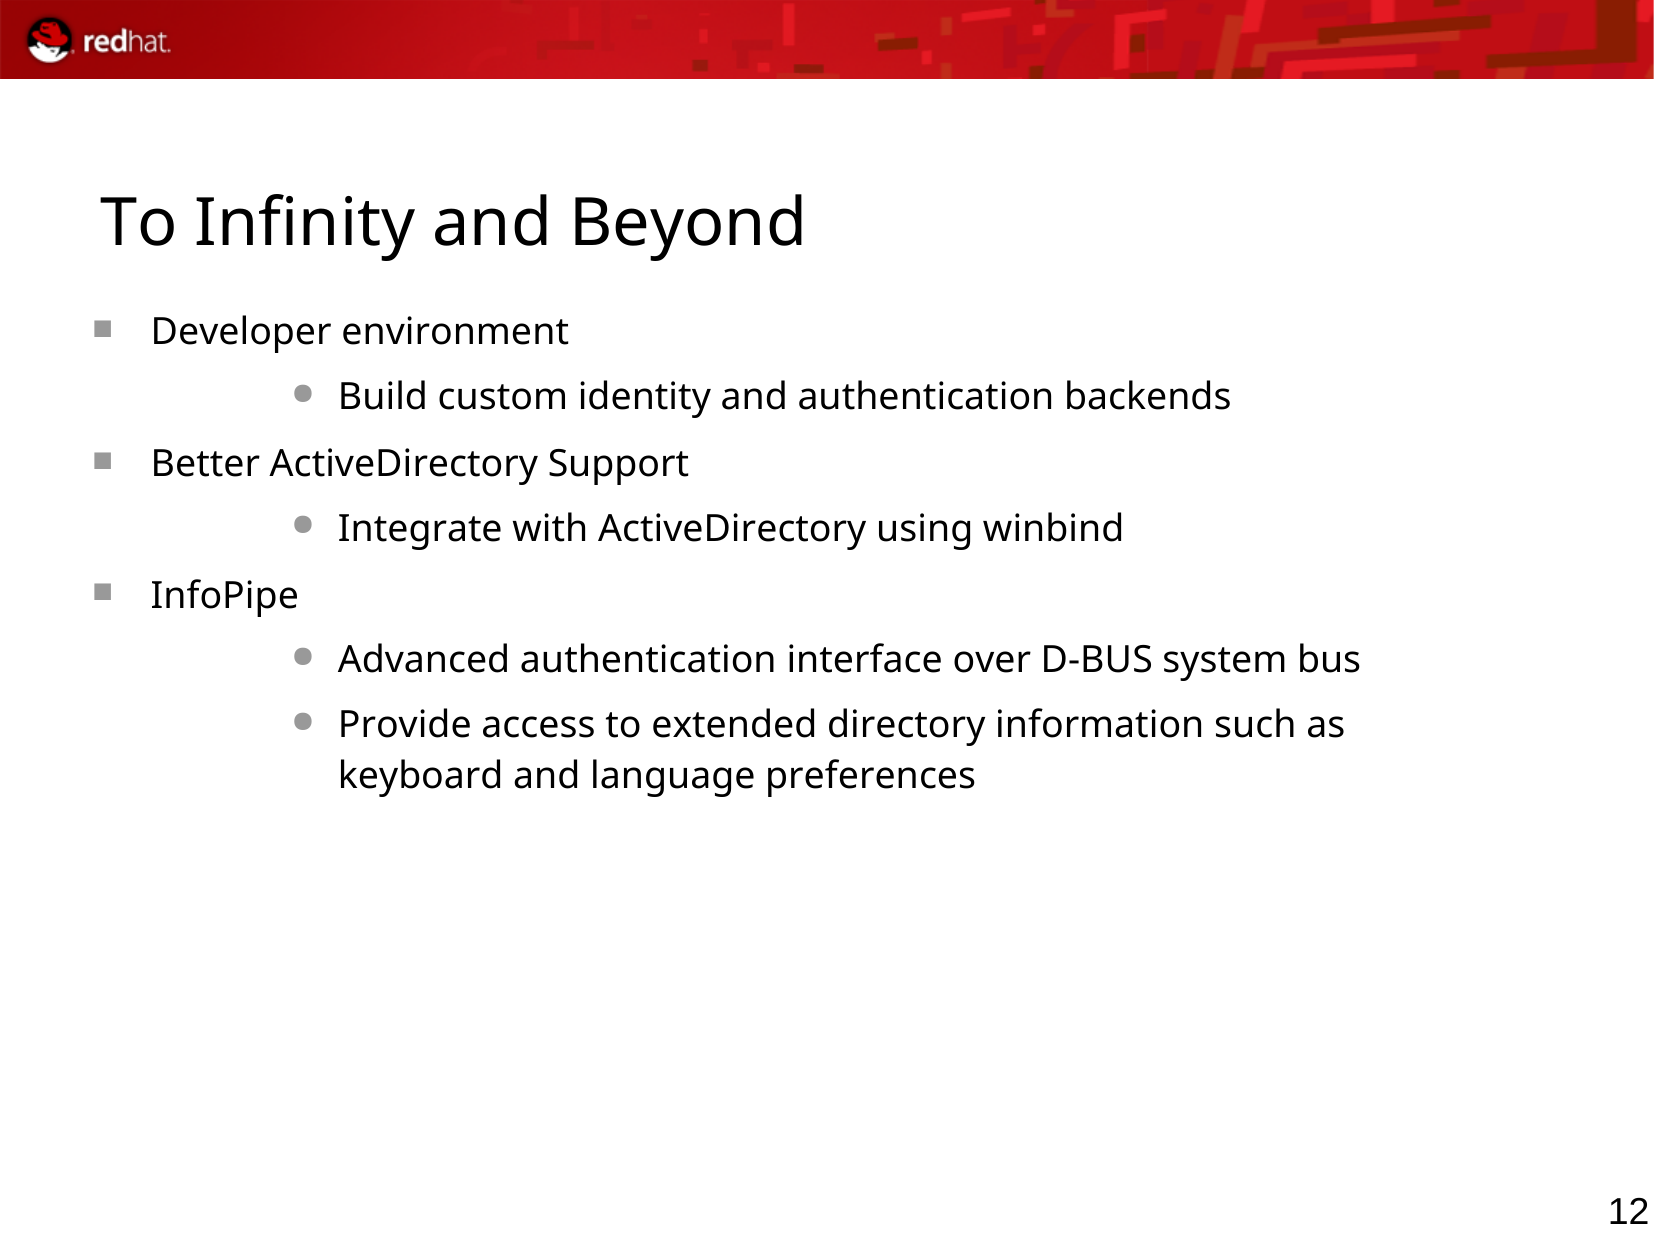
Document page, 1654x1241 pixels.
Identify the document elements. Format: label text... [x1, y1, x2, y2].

title To Infinity and Beyond [100, 171, 1506, 267]
picture [0, 0, 1654, 79]
list Developer environment Build custom identity and authentication backends Better ActiveDirectory Support Integrate with ActiveDirectory using winbind InfoPipe Advanced authentication interface over D-BUS system bus Provide access to extended directory information such as keyboard and language preferences [94, 304, 1500, 1159]
